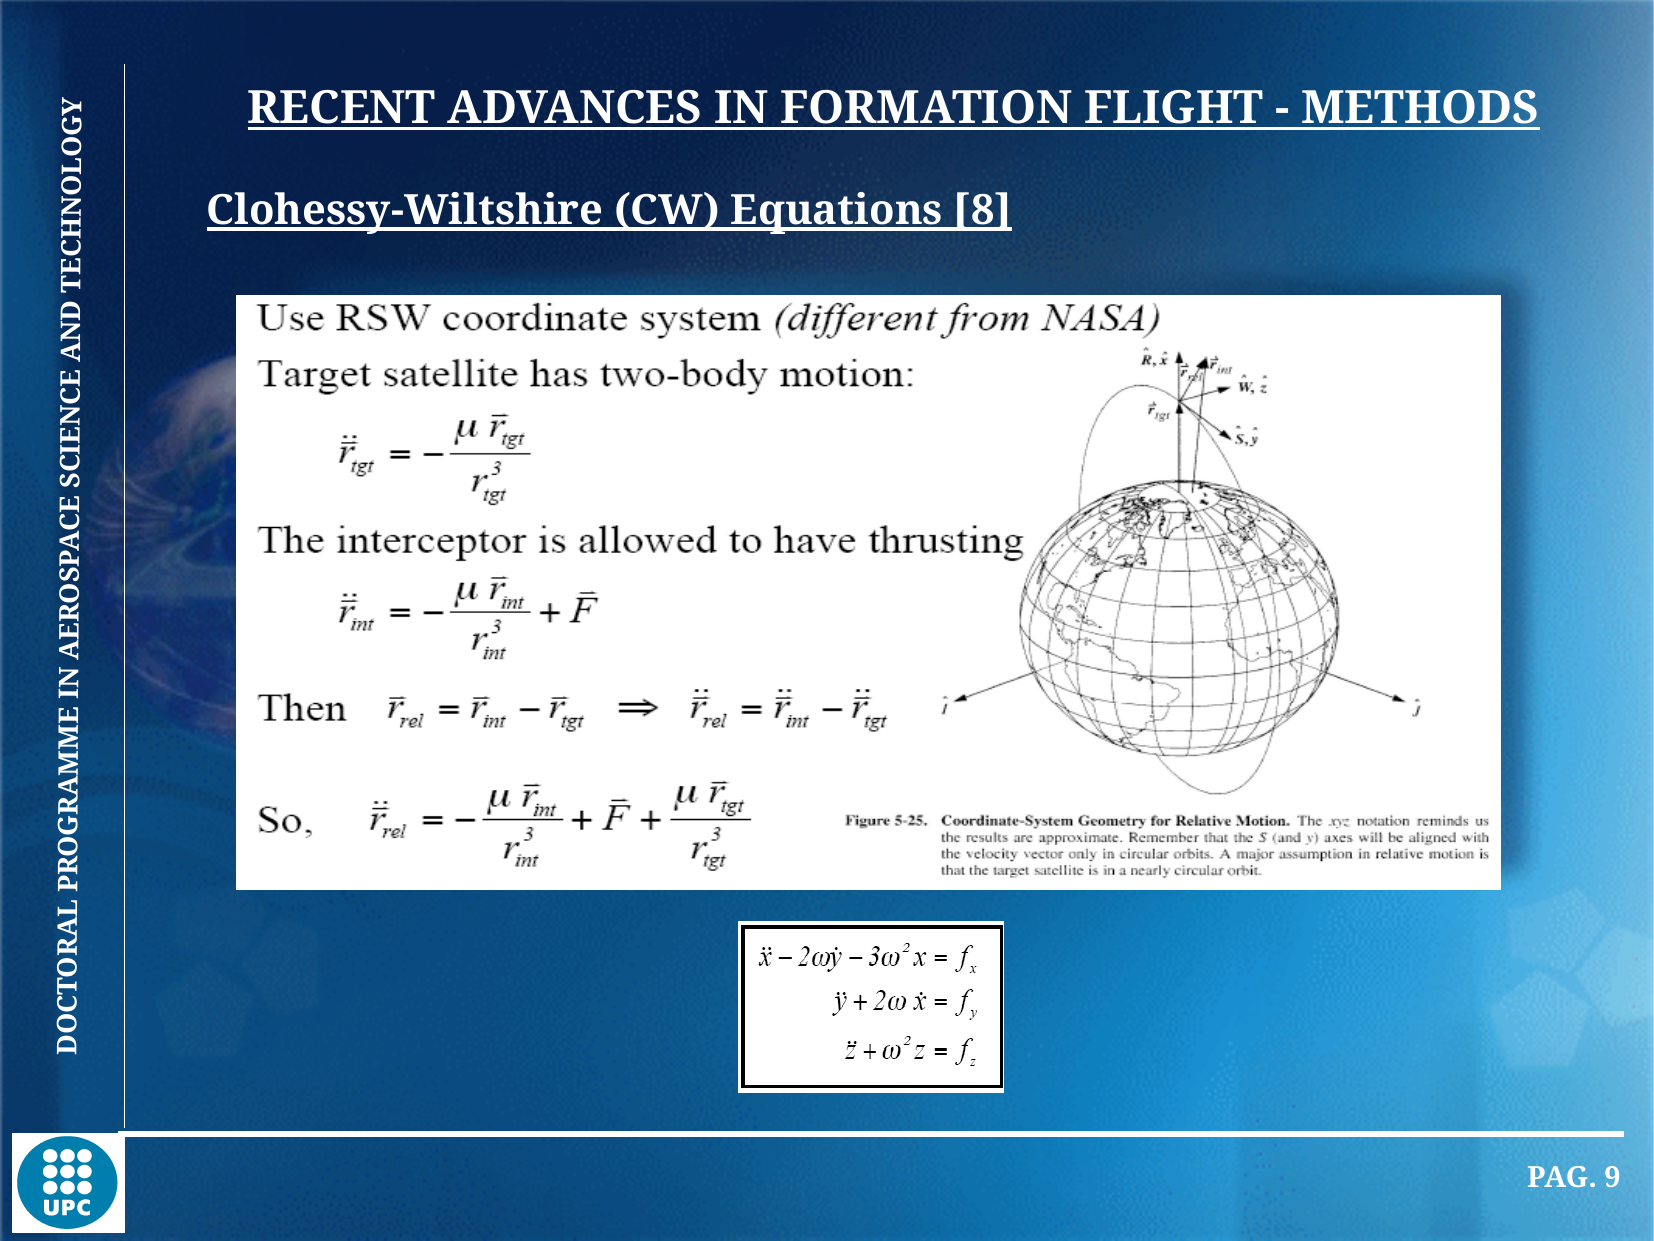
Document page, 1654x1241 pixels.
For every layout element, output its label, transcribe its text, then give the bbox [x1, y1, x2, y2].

title Clohessy-Wiltshire (CW) Equations [8] [206, 147, 1595, 268]
title DOCTORAL PROGRAMME IN AEROSPACE SCIENCE AND TECHNOLOGY [8, 88, 124, 1064]
title RECENT ADVANCES IN FORMATION FLIGHT - METHODS [177, 29, 1595, 150]
picture [0, 0, 1654, 1241]
title PAG. 9 [1505, 1116, 1642, 1237]
